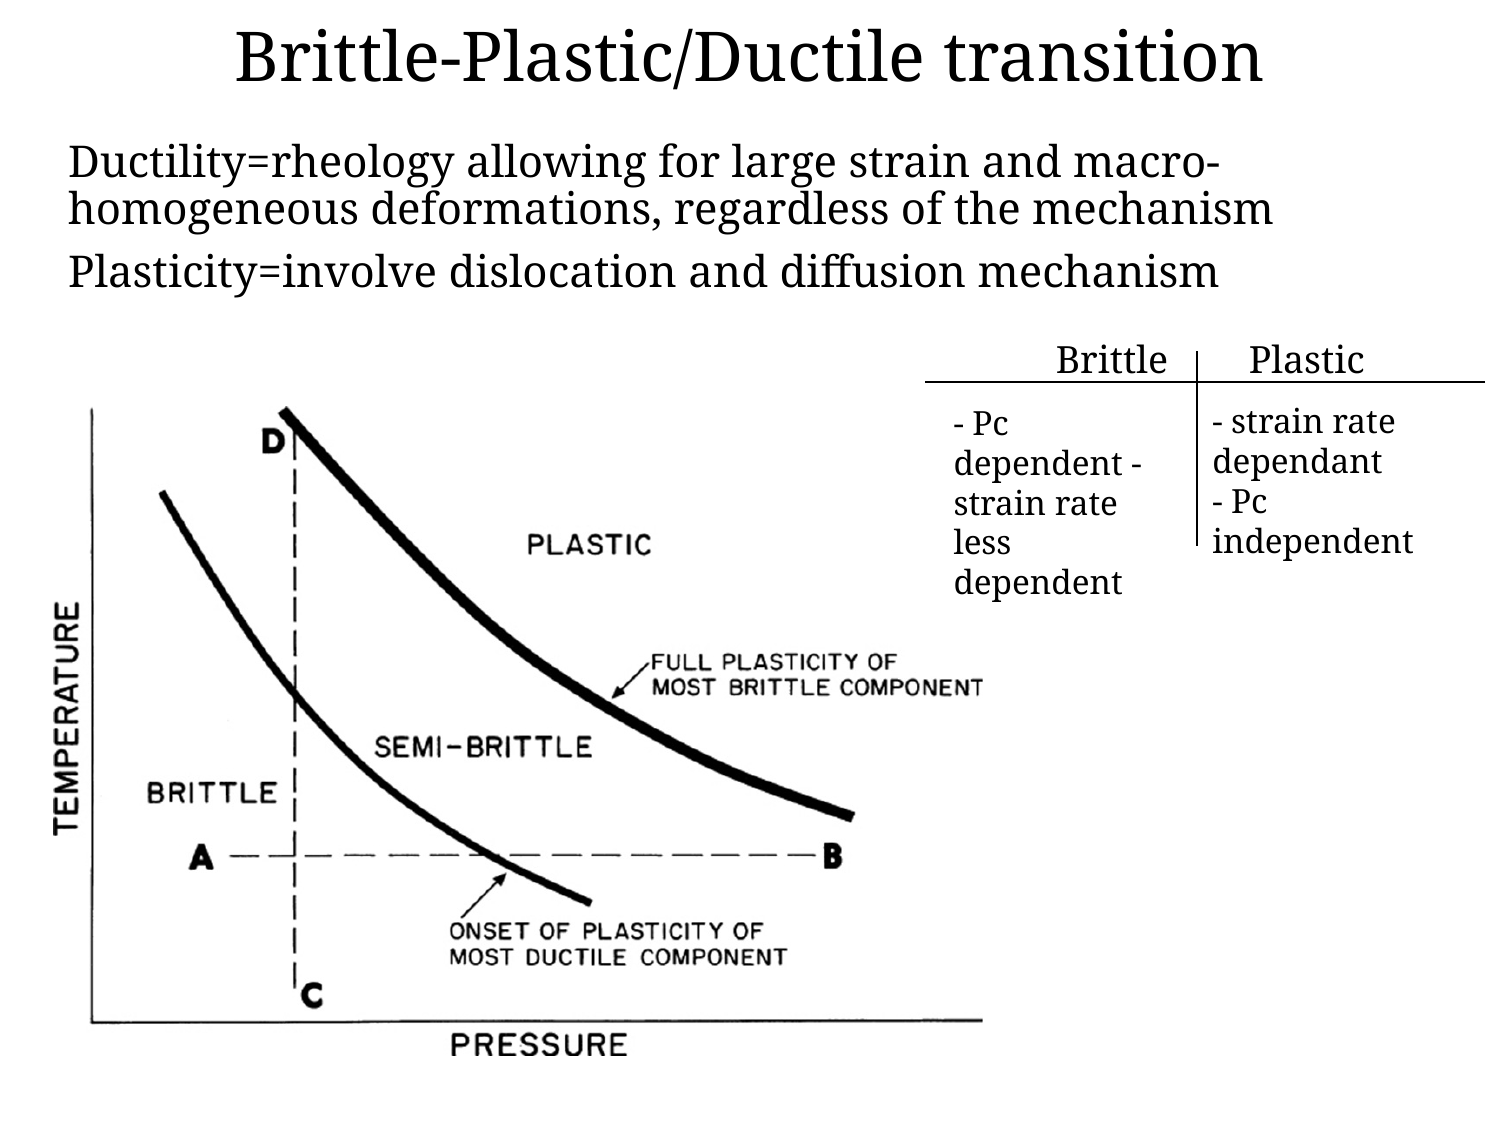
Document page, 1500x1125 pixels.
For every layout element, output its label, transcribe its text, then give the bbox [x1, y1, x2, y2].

title Brittle-Plastic/Ductile transition [0, 0, 1500, 120]
text_box Ductility=rheology allowing for large strain and macro-homogeneous deformations, regardless of the mechanism Plasticity=involve dislocation and diffusion mechanism [53, 132, 1393, 329]
text_box Brittle [1041, 328, 1184, 389]
text_box Plastic [1233, 328, 1380, 389]
text_box - strain rate dependant - Pc independent [1197, 392, 1485, 568]
picture [53, 406, 983, 1056]
text_box - Pc dependent - strain rate less dependent [938, 394, 1198, 610]
